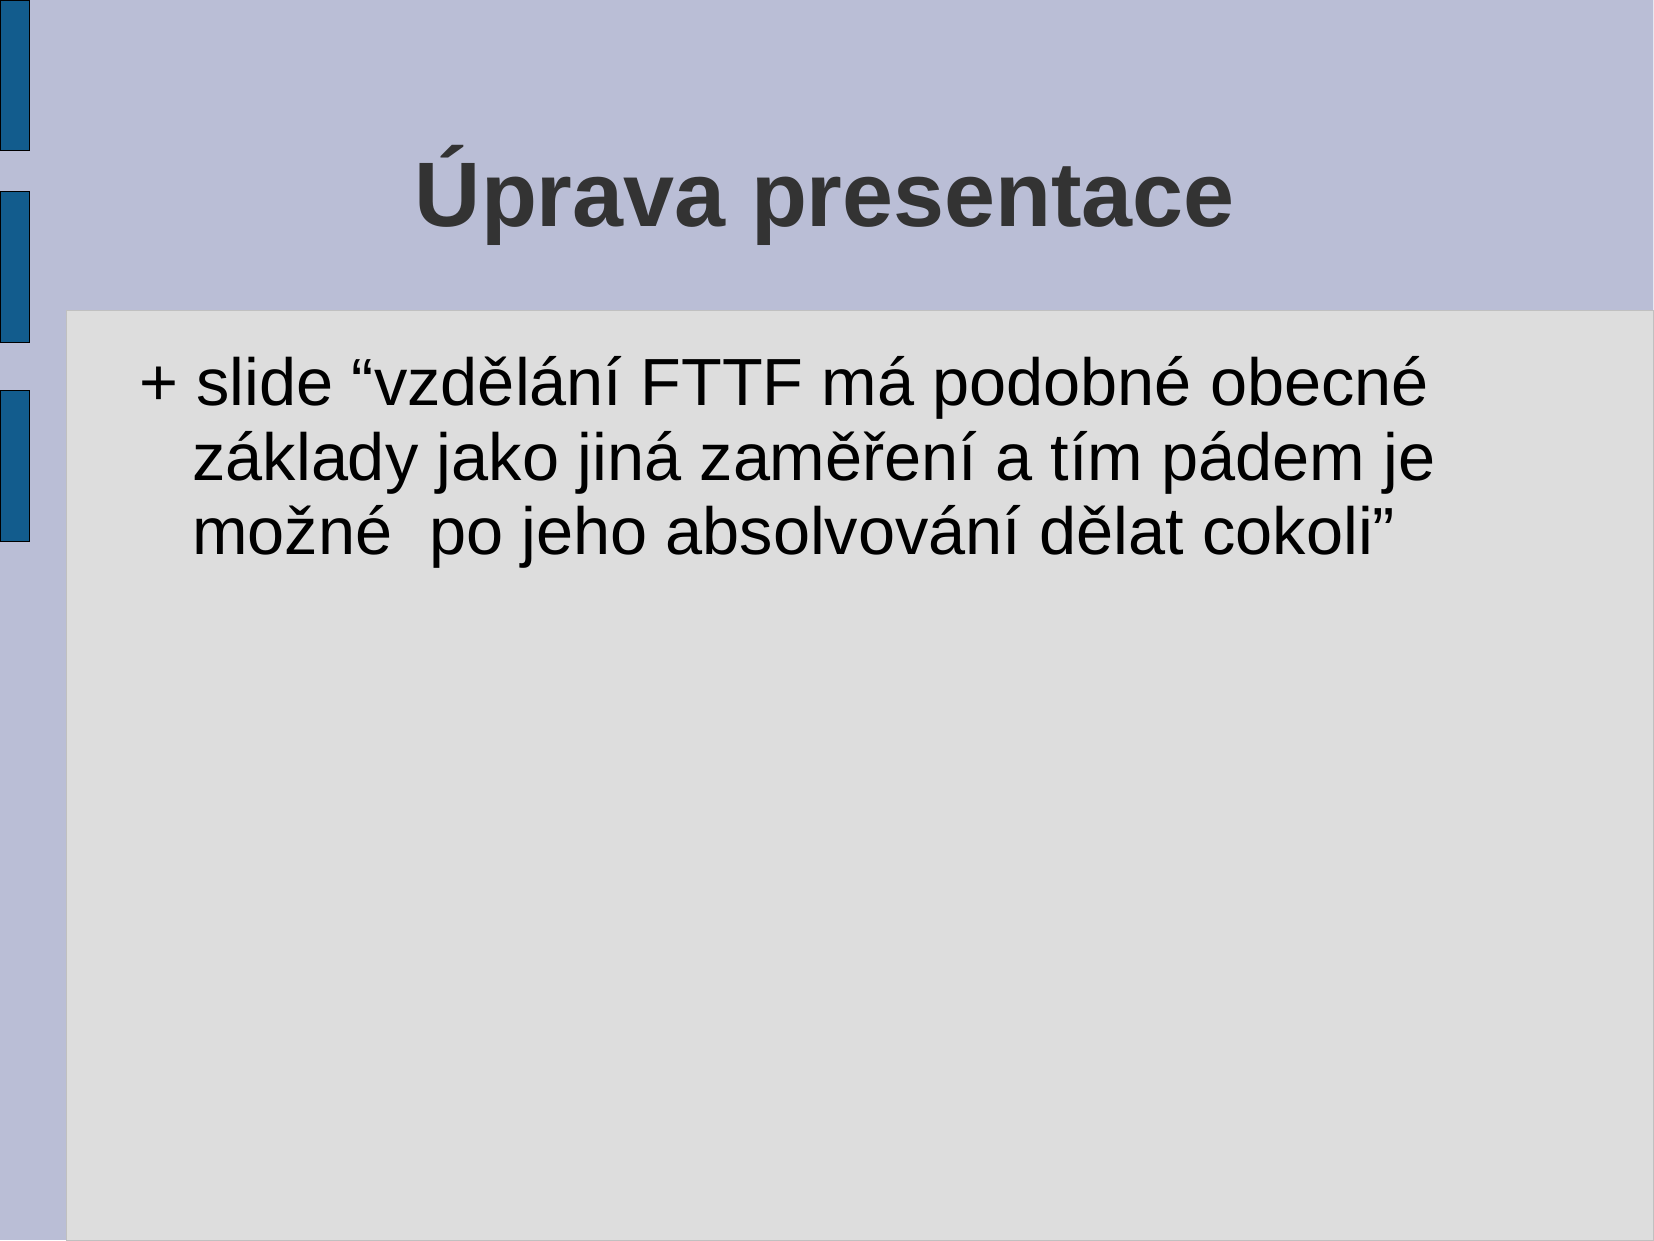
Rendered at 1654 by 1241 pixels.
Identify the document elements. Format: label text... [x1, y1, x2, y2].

title Úprava presentace [121, 98, 1534, 291]
list + slide “vzdělání FTTF má podobné obecné základy jako jiná zaměření a tím pádem je možné po jeho absolvování dělat cokoli” [121, 344, 1534, 1112]
